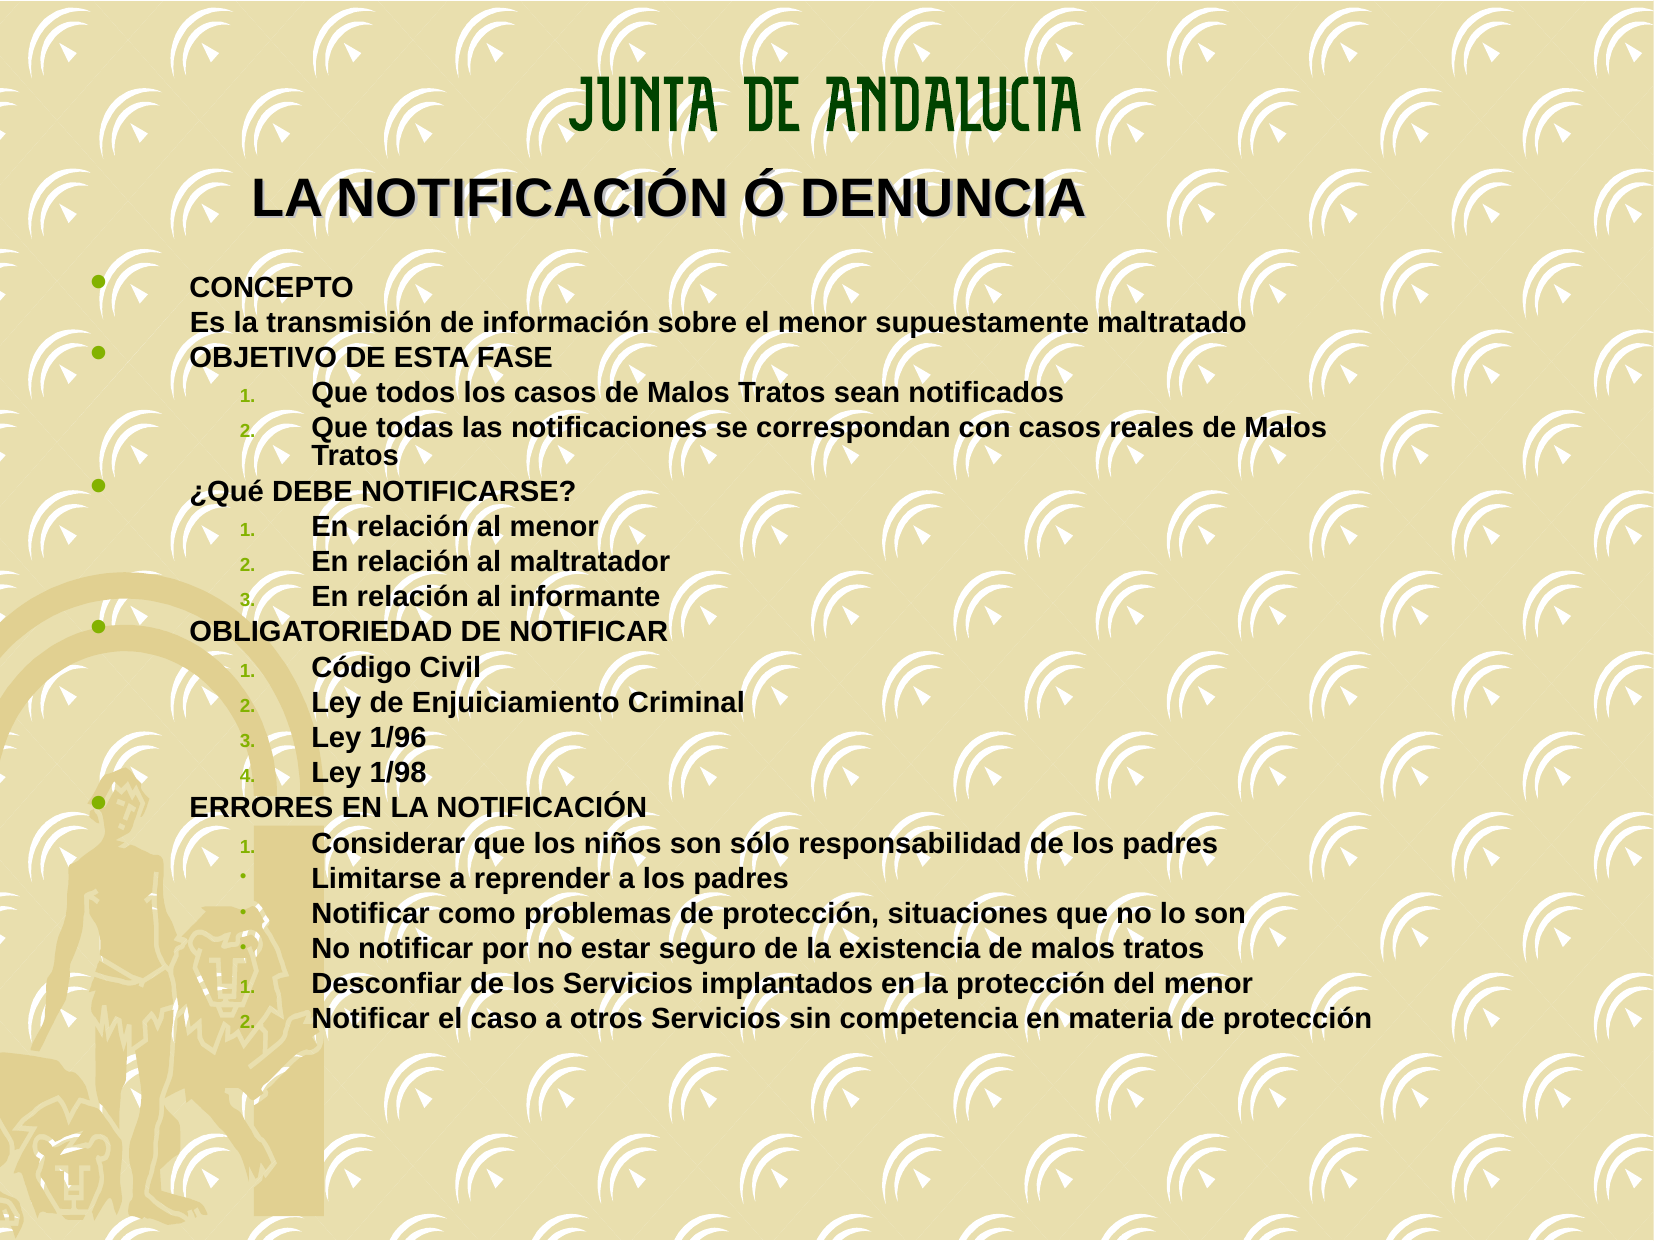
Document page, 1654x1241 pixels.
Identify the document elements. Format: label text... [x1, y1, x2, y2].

text_box LA NOTIFICACIÓN Ó DENUNCIA [236, 159, 1264, 248]
text_box [35, 248, 1647, 1161]
list [70, 354, 1421, 1098]
list CONCEPTO Es la transmisión de información sobre el menor supuestamente maltratado OBJETIVO DE ESTA FASE Que todos los casos de Malos Tratos sean notificados Que todas las notificaciones se correspondan con casos reales de Malos Tratos ¿Qué DEBE NOTIFICARSE? En relación al menor En relación al maltratador En relación al informante OBLIGATORIEDAD DE NOTIFICAR Código Civil Ley de Enjuiciamiento Criminal Ley 1/96 Ley 1/98 ERRORES EN LA NOTIFICACIÓN Considerar que los niños son sólo responsabilidad de los padres Limitarse a reprender a los padres Notificar como problemas de protección, situaciones que no lo son No notificar por no estar seguro de la existencia de malos tratos Desconfiar de los Servicios implantados en la protección del menor Notificar el caso a otros Servicios sin competencia en materia de protección [75, 267, 1426, 1035]
picture [0, 0, 1654, 1241]
